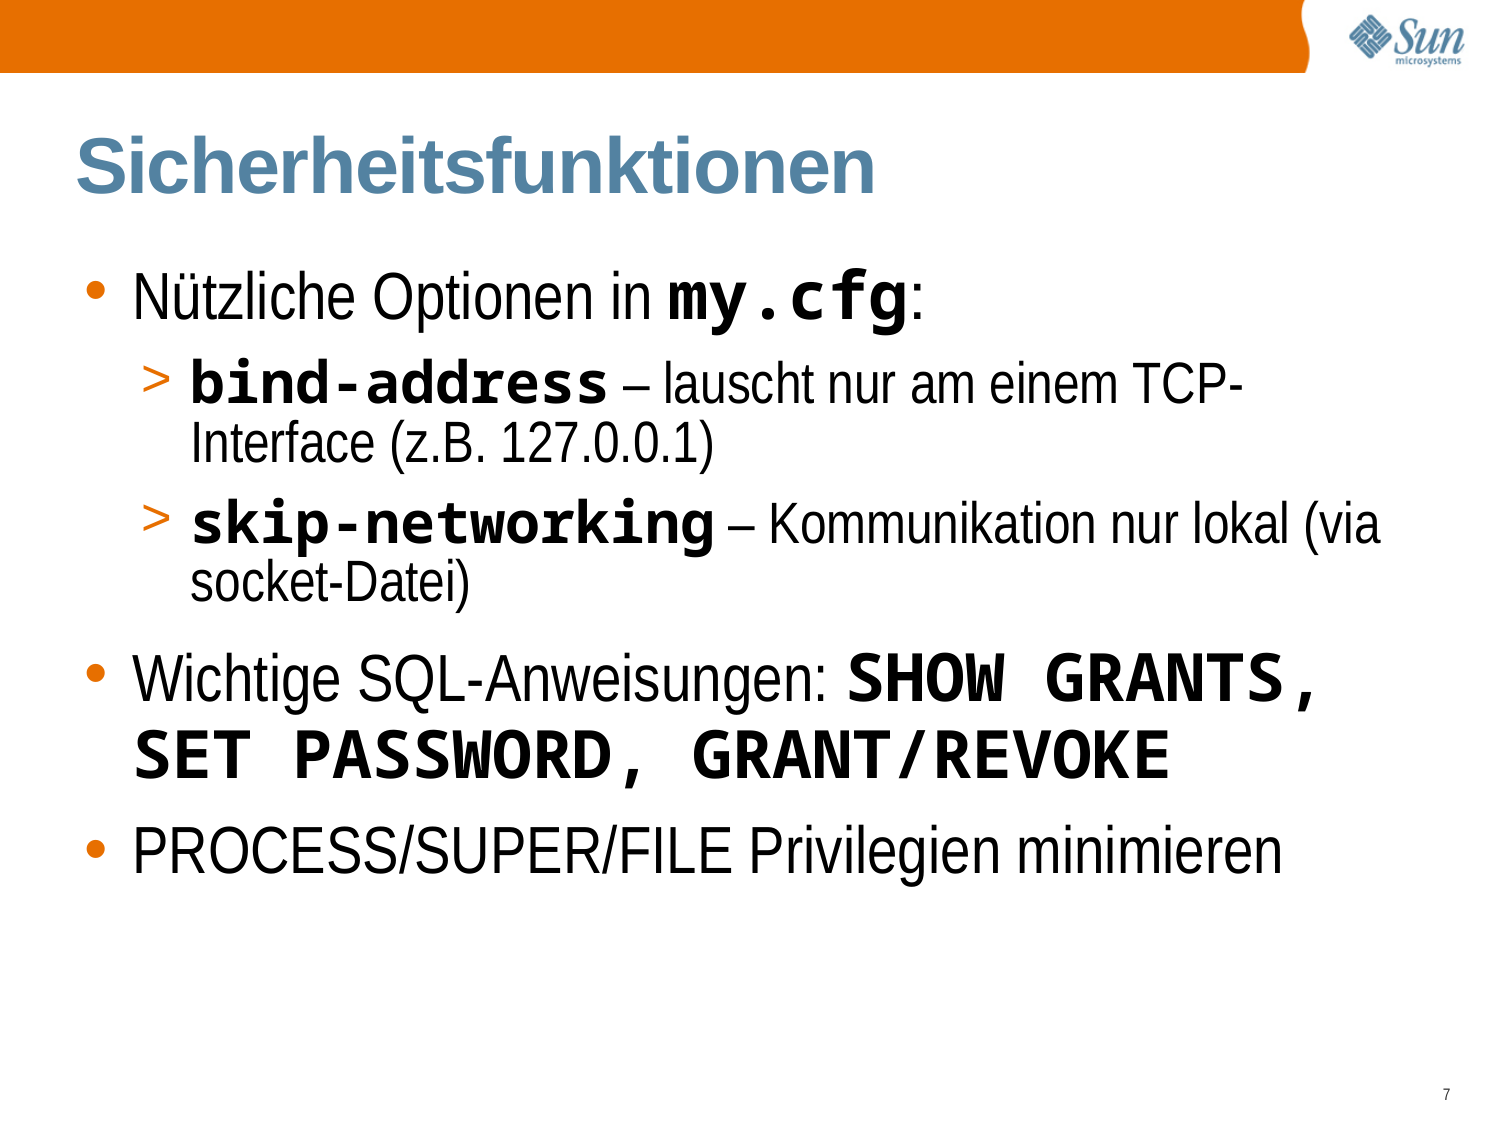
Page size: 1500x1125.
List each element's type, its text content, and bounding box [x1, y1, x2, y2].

list Nützliche Optionen in my.cfg: bind-address – lauscht nur am einem TCP-Interface (z.B. 127.0.0.1) skip-networking – Kommunikation nur lokal (via socket-Datei) Wichtige SQL-Anweisungen: SHOW GRANTS, SET PASSWORD, GRANT/REVOKE PROCESS/SUPER/FILE Privilegien minimieren [64, 258, 1401, 1047]
picture [0, 0, 1500, 73]
title Sicherheitsfunktionen [75, 130, 1437, 276]
